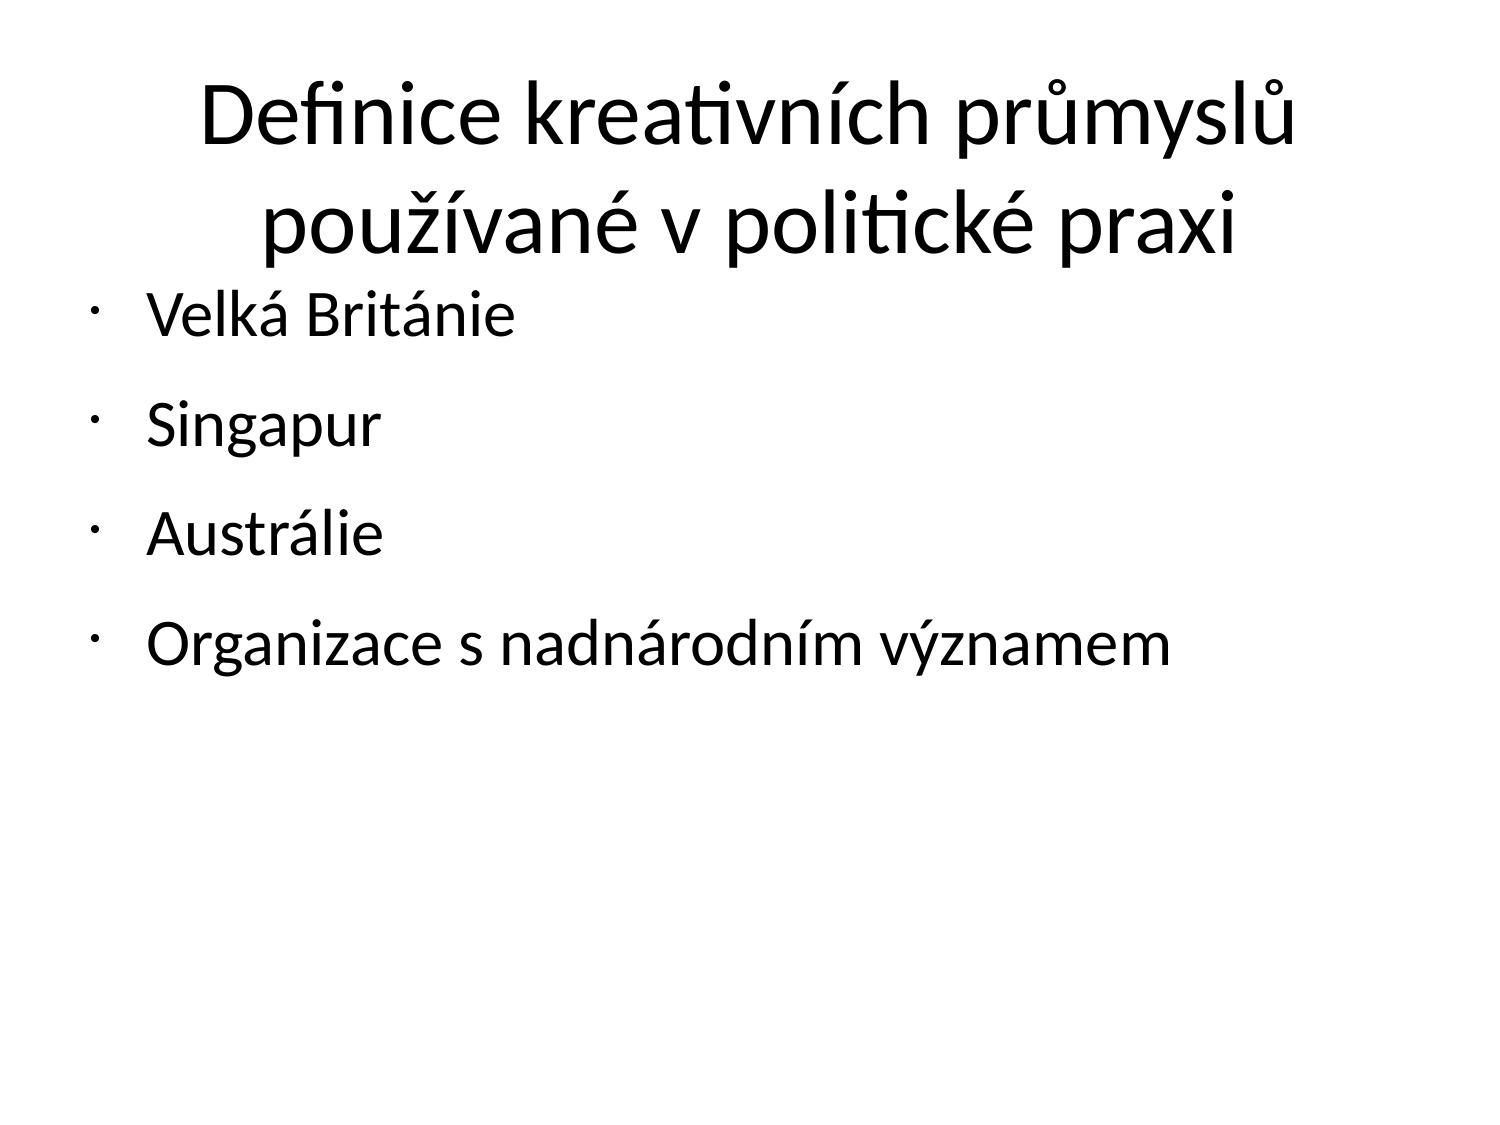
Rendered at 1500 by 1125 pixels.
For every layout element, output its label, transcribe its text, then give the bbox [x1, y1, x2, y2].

list Velká Británie Singapur Austrálie Organizace s nadnárodním významem [75, 262, 1425, 1005]
title Definice kreativních průmyslů používané v politické praxi [75, 45, 1425, 233]
